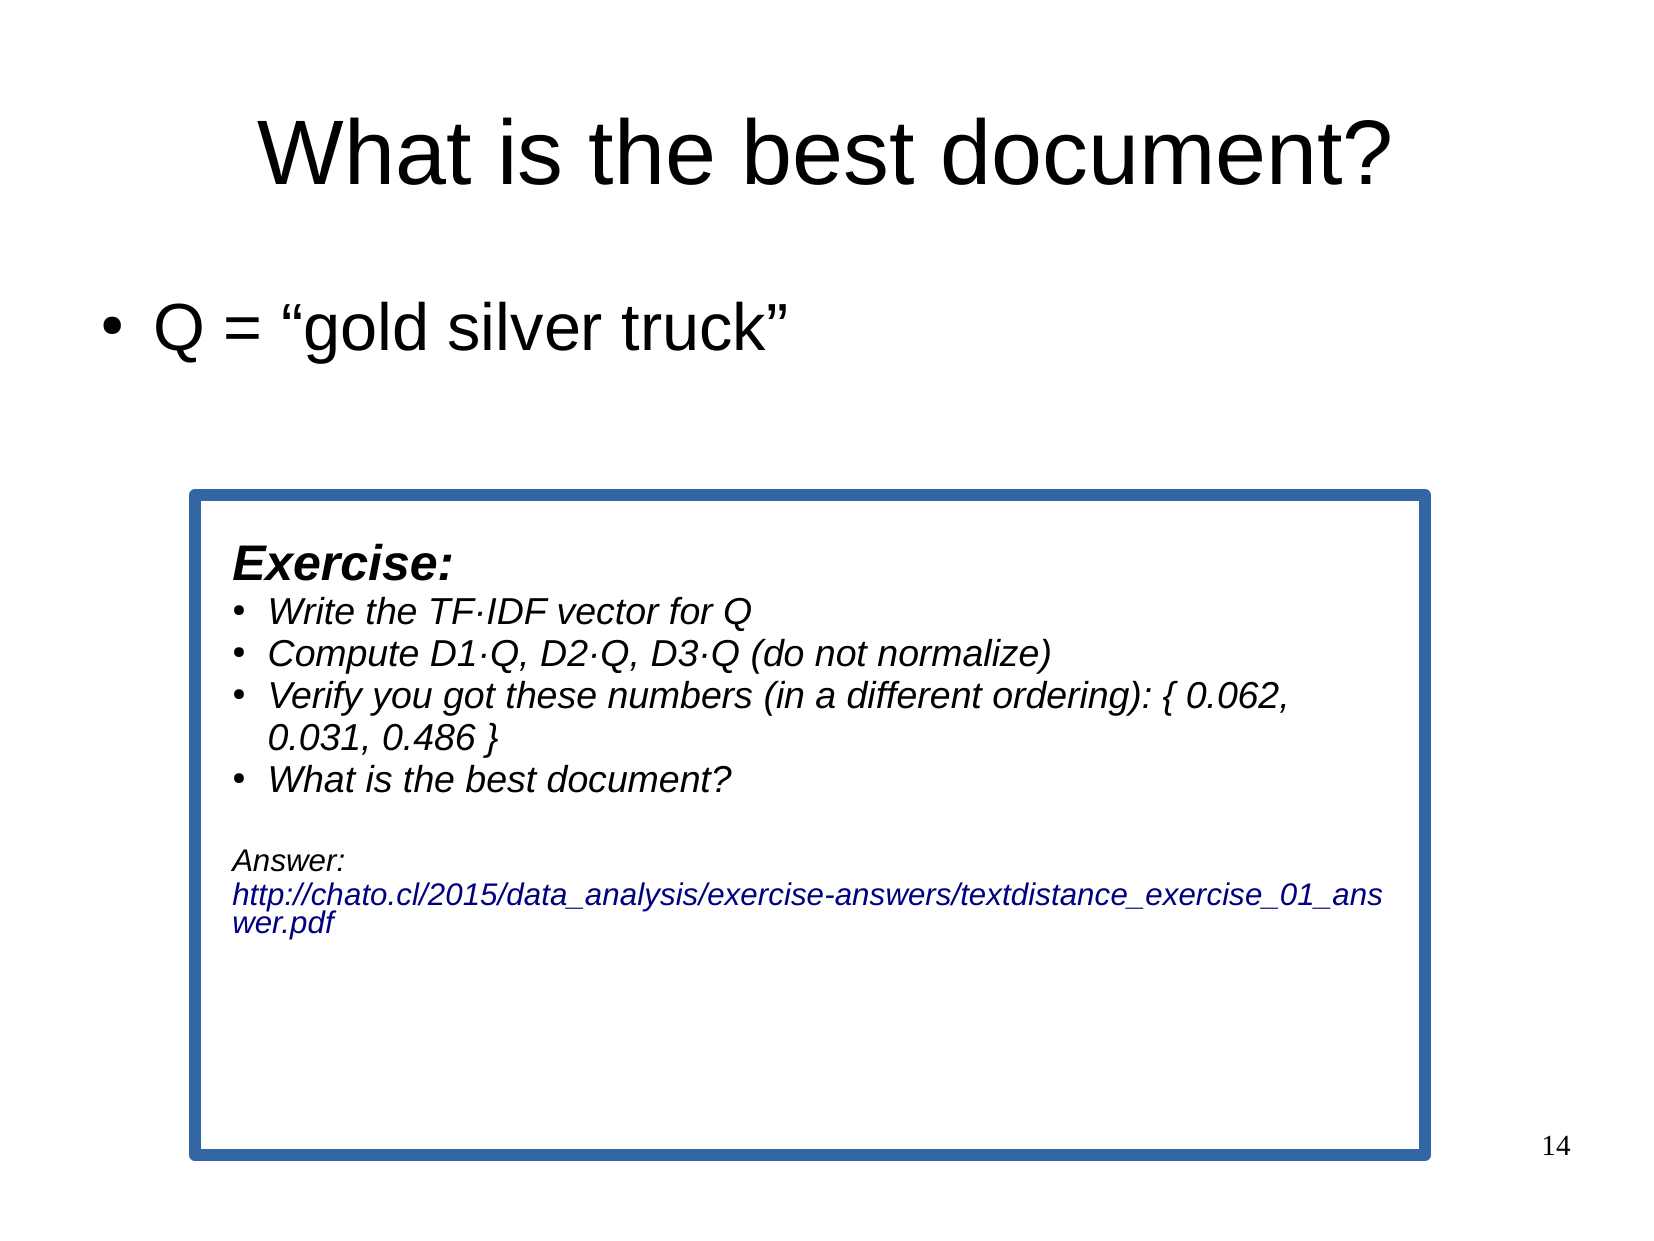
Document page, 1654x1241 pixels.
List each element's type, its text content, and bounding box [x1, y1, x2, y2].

text_box Exercise: Write the TF·IDF vector for Q Compute D1·Q, D2·Q, D3·Q (do not normalize) Verify you got these numbers (in a different ordering): { 0.062, 0.031, 0.486 } What is the best document? Answer: http://chato.cl/2015/data_analysis/exercise-answers/textdistance_exercise_01_answer.pdf [217, 527, 1411, 1126]
list Q = “gold silver truck” [82, 290, 1571, 451]
title What is the best document? [82, 49, 1571, 257]
